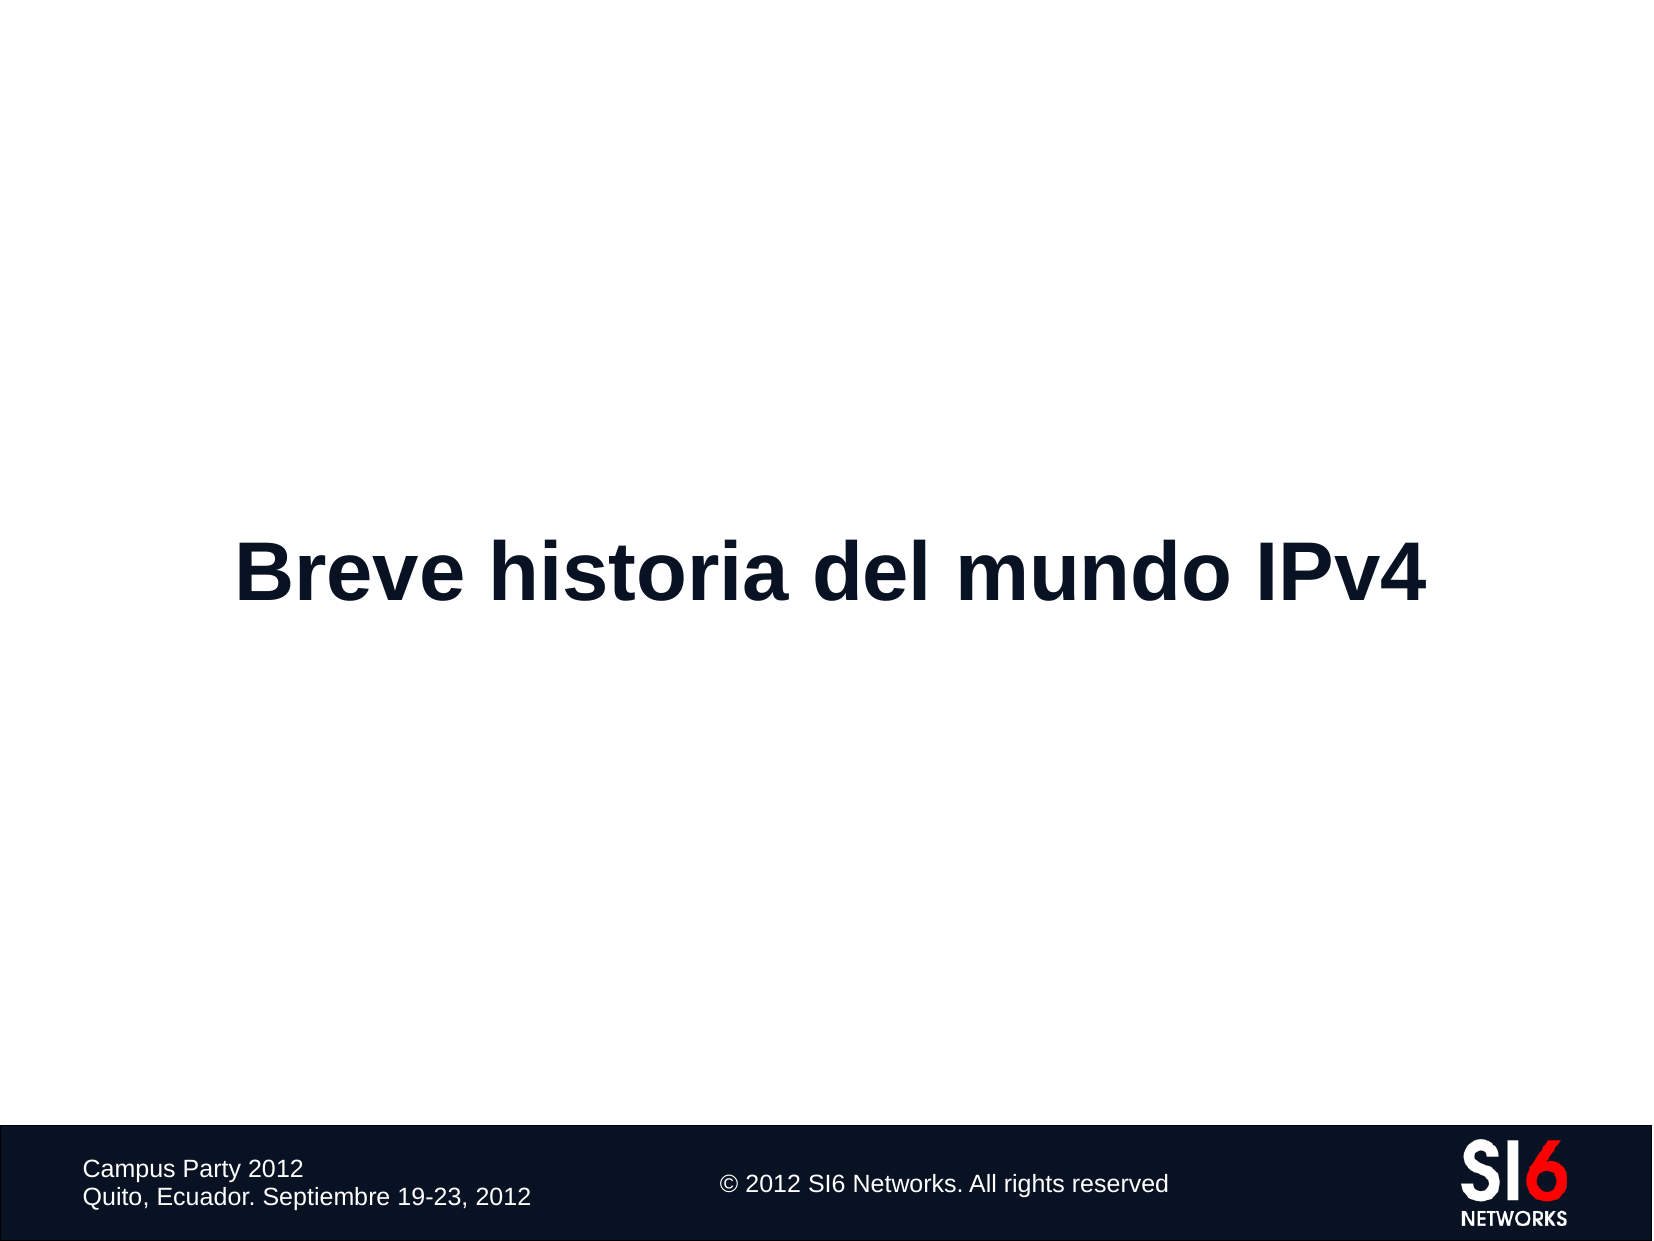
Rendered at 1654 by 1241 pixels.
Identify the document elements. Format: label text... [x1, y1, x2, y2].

picture [1461, 1139, 1567, 1226]
title Breve historia del mundo IPv4 [86, 467, 1576, 676]
